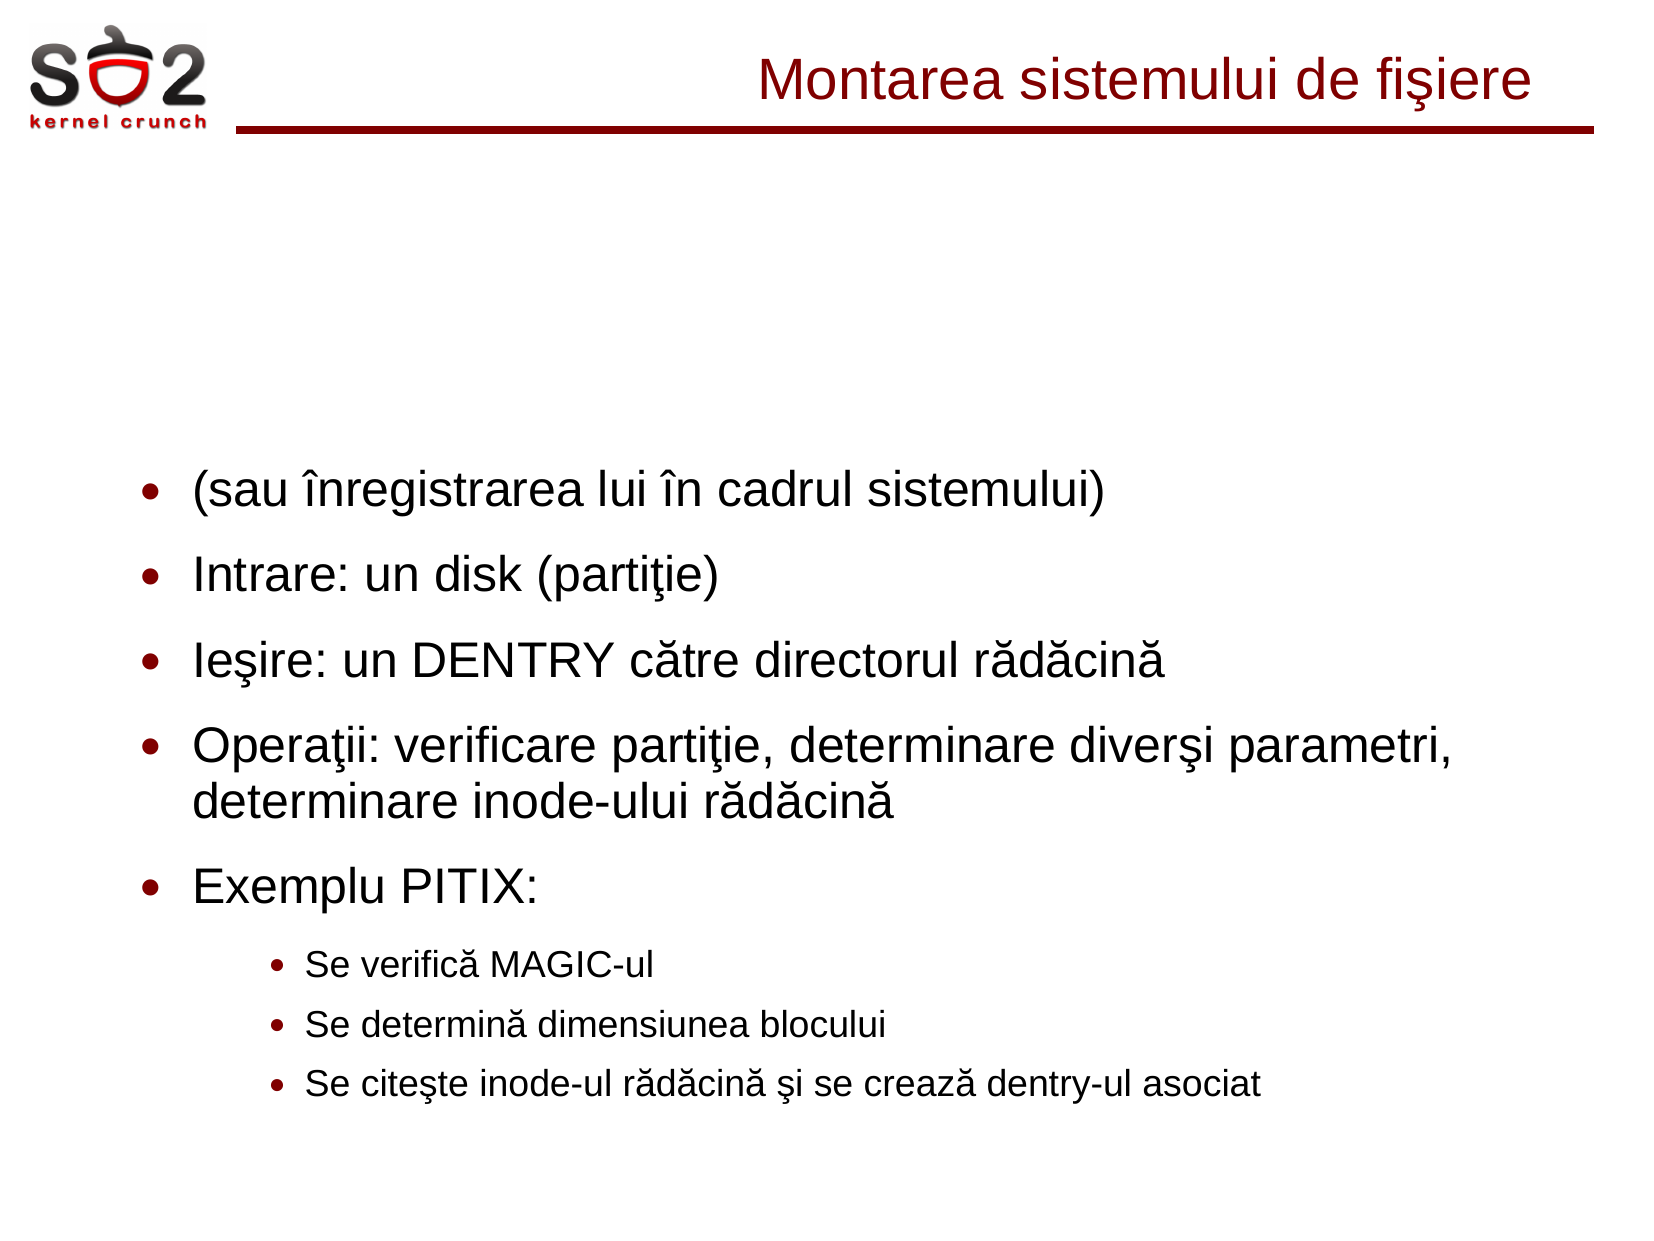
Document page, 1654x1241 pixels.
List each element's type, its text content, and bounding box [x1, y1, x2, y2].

title Montarea sistemului de fişiere [121, 11, 1534, 148]
list (sau înregistrarea lui în cadrul sistemului) Intrare: un disk (partiţie) Ieşire: un DENTRY către directorul rădăcină Operaţii: verificare partiţie, determinare diverşi parametri, determinare inode-ului rădăcină Exemplu PITIX: Se verifică MAGIC-ul Se determină dimensiunea blocului Se citeşte inode-ul rădăcină şi se crează dentry-ul asociat [121, 392, 1534, 1174]
picture [29, 23, 121, 130]
